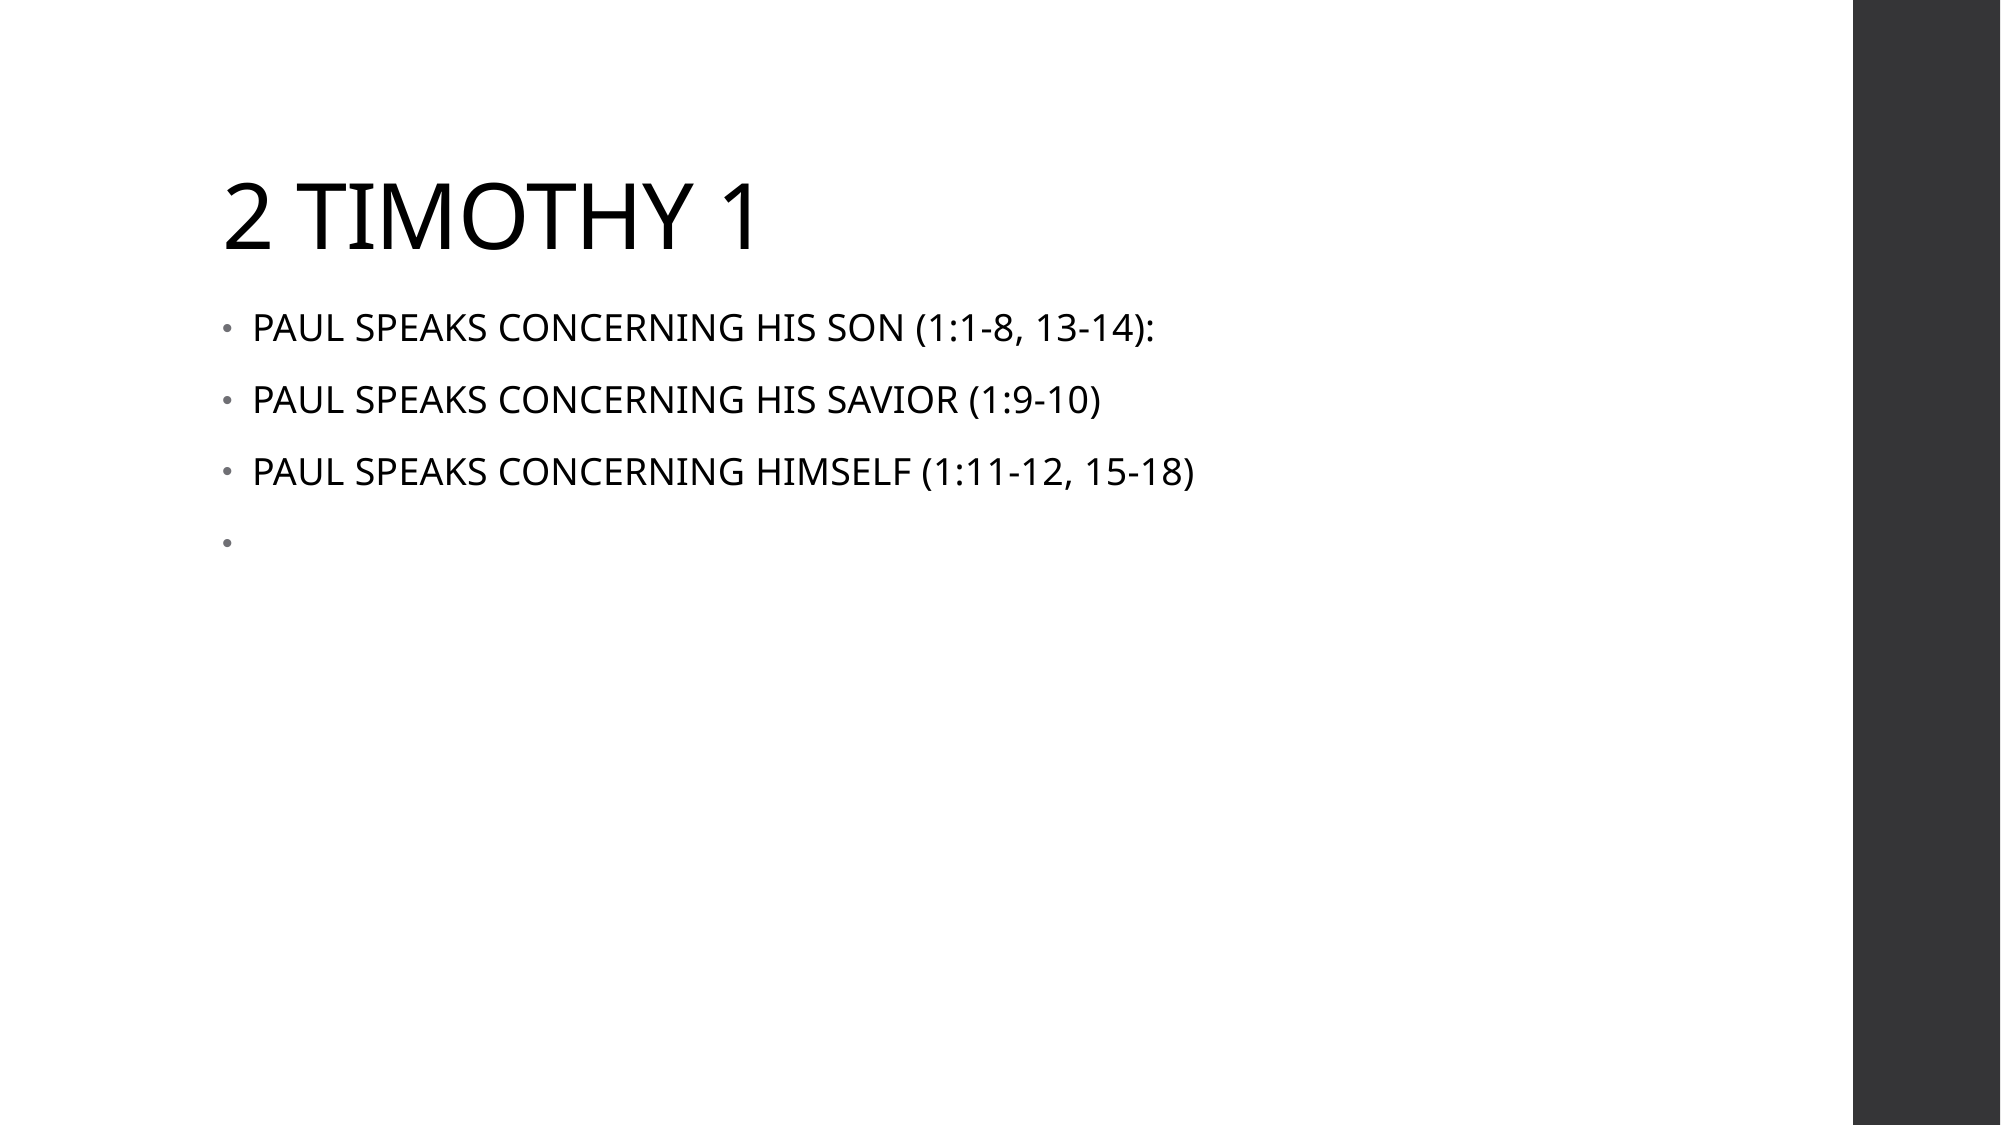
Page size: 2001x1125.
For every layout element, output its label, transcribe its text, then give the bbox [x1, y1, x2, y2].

title 2 TIMOTHY 1 [206, 60, 1797, 278]
list PAUL SPEAKS CONCERNING HIS SON (1:1-8, 13-14): PAUL SPEAKS CONCERNING HIS SAVIOR (1:9-10) PAUL SPEAKS CONCERNING HIMSELF (1:11-12, 15-18) [206, 299, 1617, 1014]
